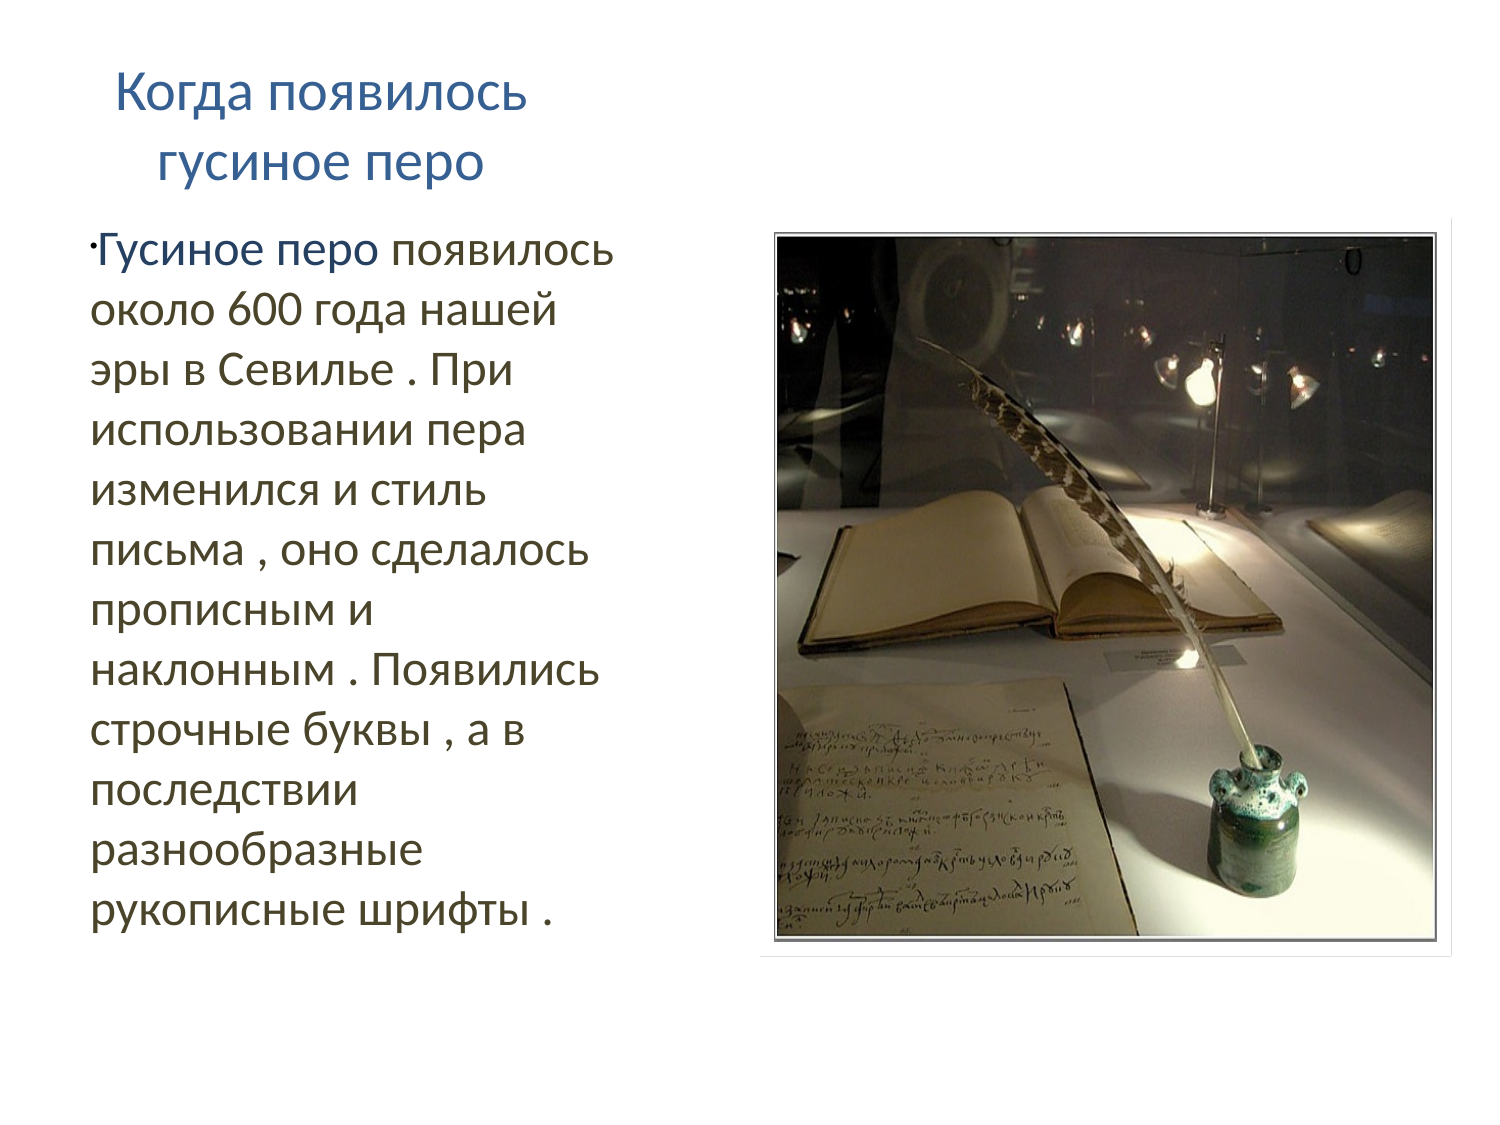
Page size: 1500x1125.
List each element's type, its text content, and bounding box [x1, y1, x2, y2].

picture [773, 231, 1437, 942]
title Когда появилось гусиное перо [75, 44, 569, 208]
list Гусиное перо появилось около 600 года нашей эры в Севилье . При использовании пера изменился и стиль письма , оно сделалось прописным и наклонным . Появились строчные буквы , а в последствии разнообразные рукописные шрифты . [75, 208, 644, 953]
